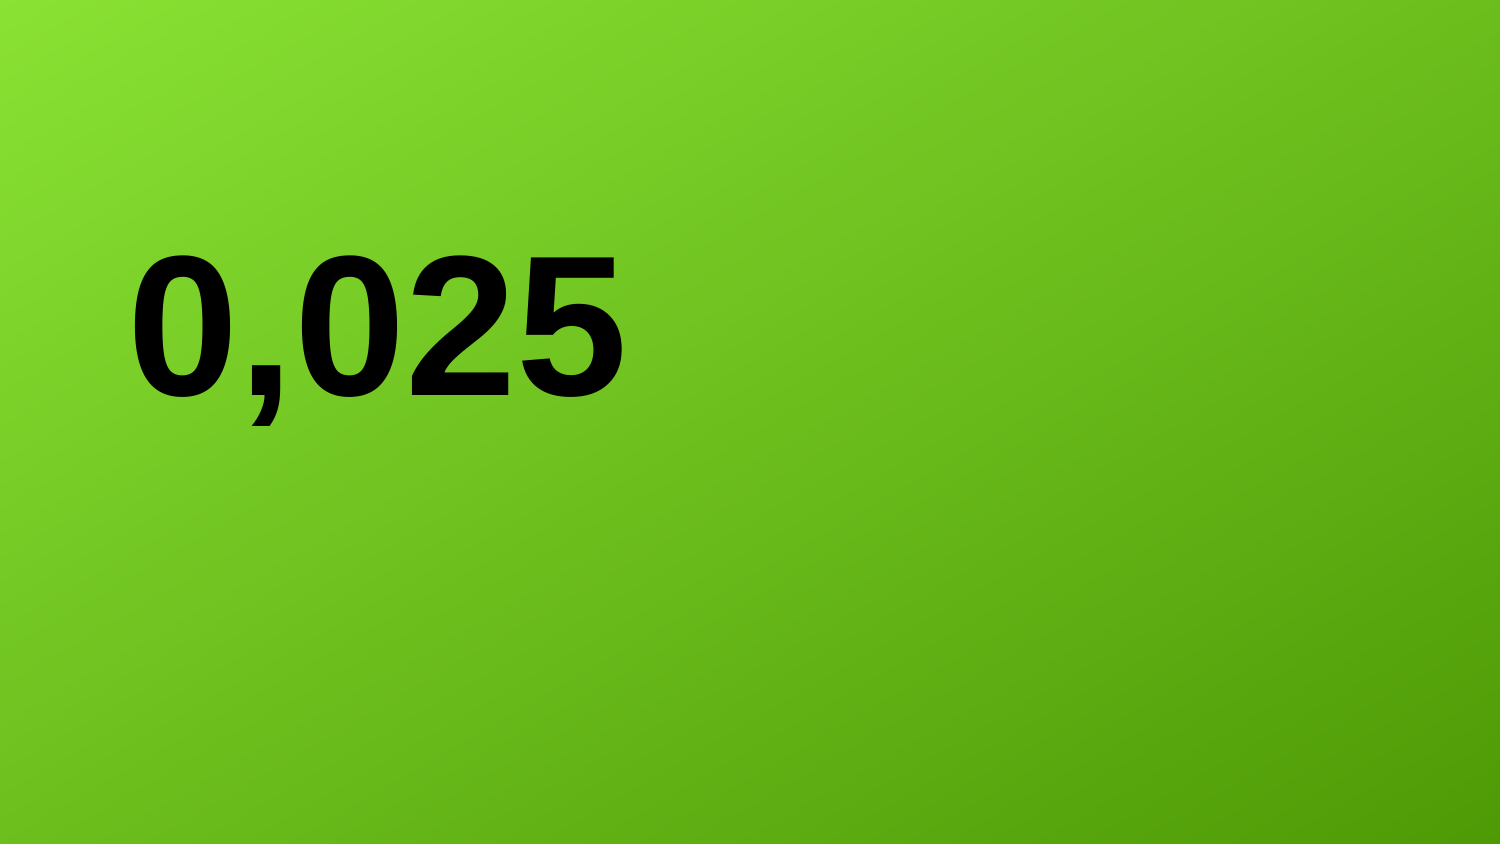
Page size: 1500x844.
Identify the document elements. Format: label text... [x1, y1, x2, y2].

title 0,025 [112, 259, 1388, 450]
